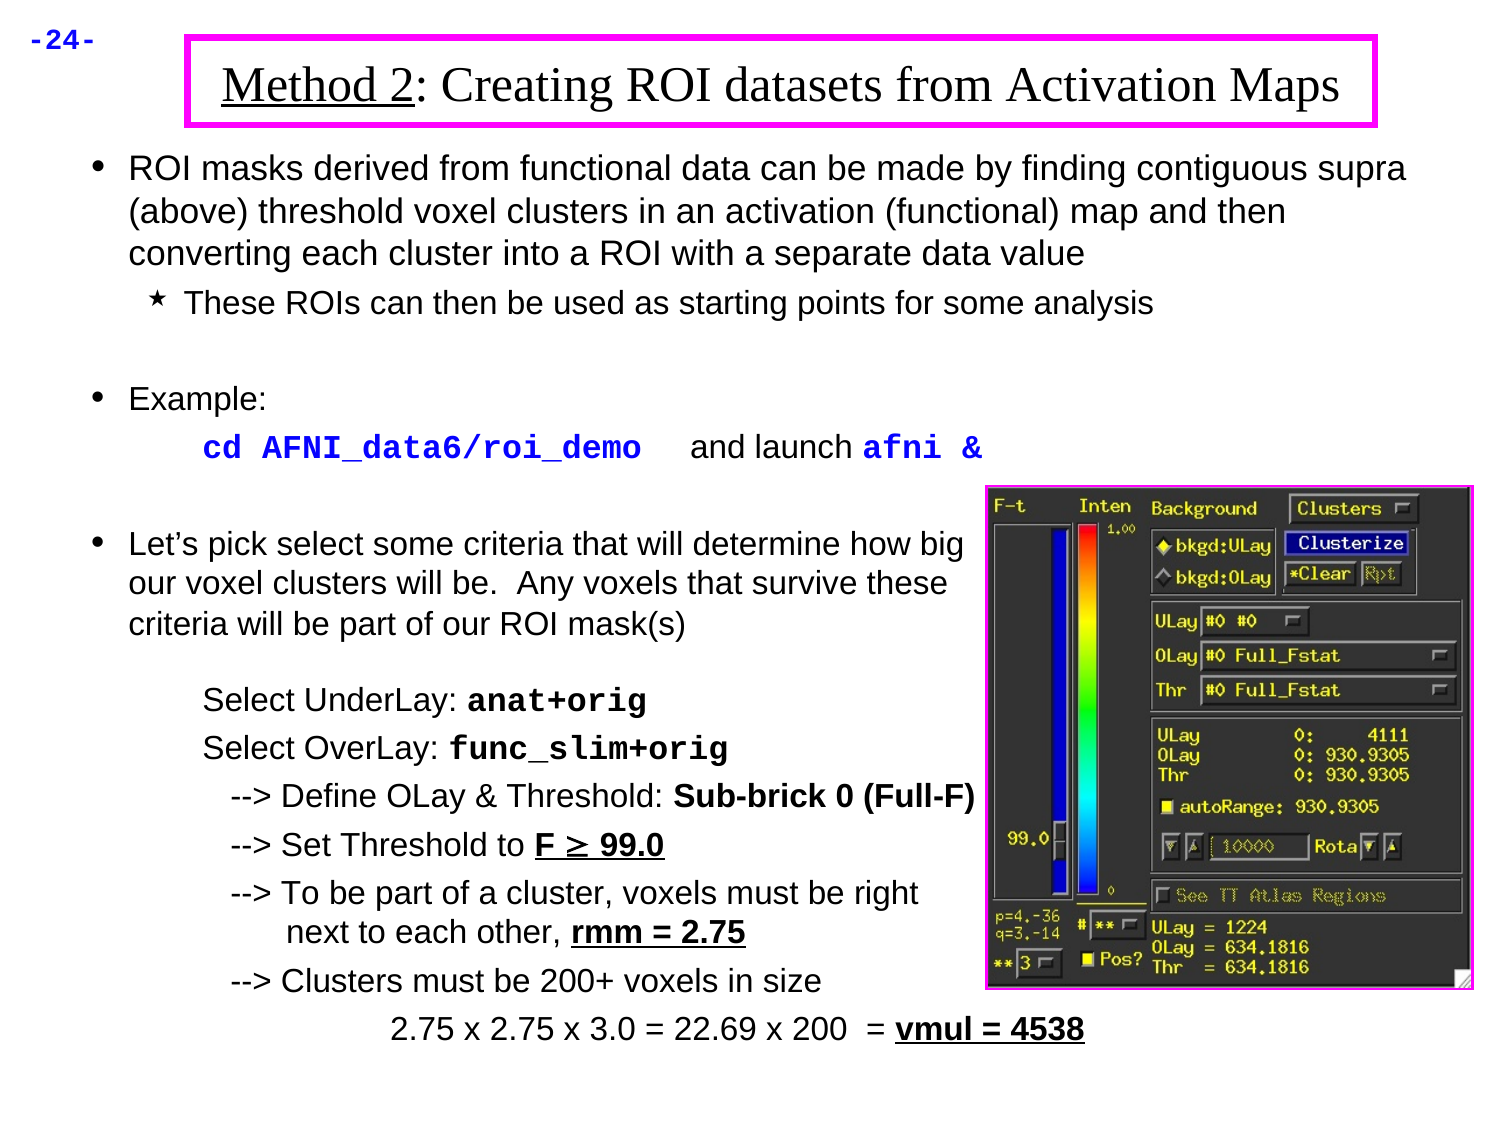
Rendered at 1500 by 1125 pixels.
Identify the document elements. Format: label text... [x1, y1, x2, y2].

list ROI masks derived from functional data can be made by finding contiguous supra (above) threshold voxel clusters in an activation (functional) map and then converting each cluster into a ROI with a separate data value These ROIs can then be used as starting points for some analysis Example: cd AFNI_data6/roi_demo and launch afni & Let’s pick select some criteria that will determine how big our voxel clusters will be. Any voxels that survive these criteria will be part of our ROI mask(s) Select UnderLay: anat+orig Select OverLay: func_slim+orig --> Define OLay & Threshold: Sub-brick 0 (Full-F) --> Set Threshold to F  99.0 --> To be part of a cluster, voxels must be right next to each other, rmm = 2.75 --> Clusters must be 200+ voxels in size 2.75 x 2.75 x 3.0 = 22.69 x 200 = vmul = 4538 [75, 137, 1426, 1063]
picture [987, 487, 1472, 988]
title Method 2: Creating ROI datasets from Activation Maps [187, 37, 1375, 126]
